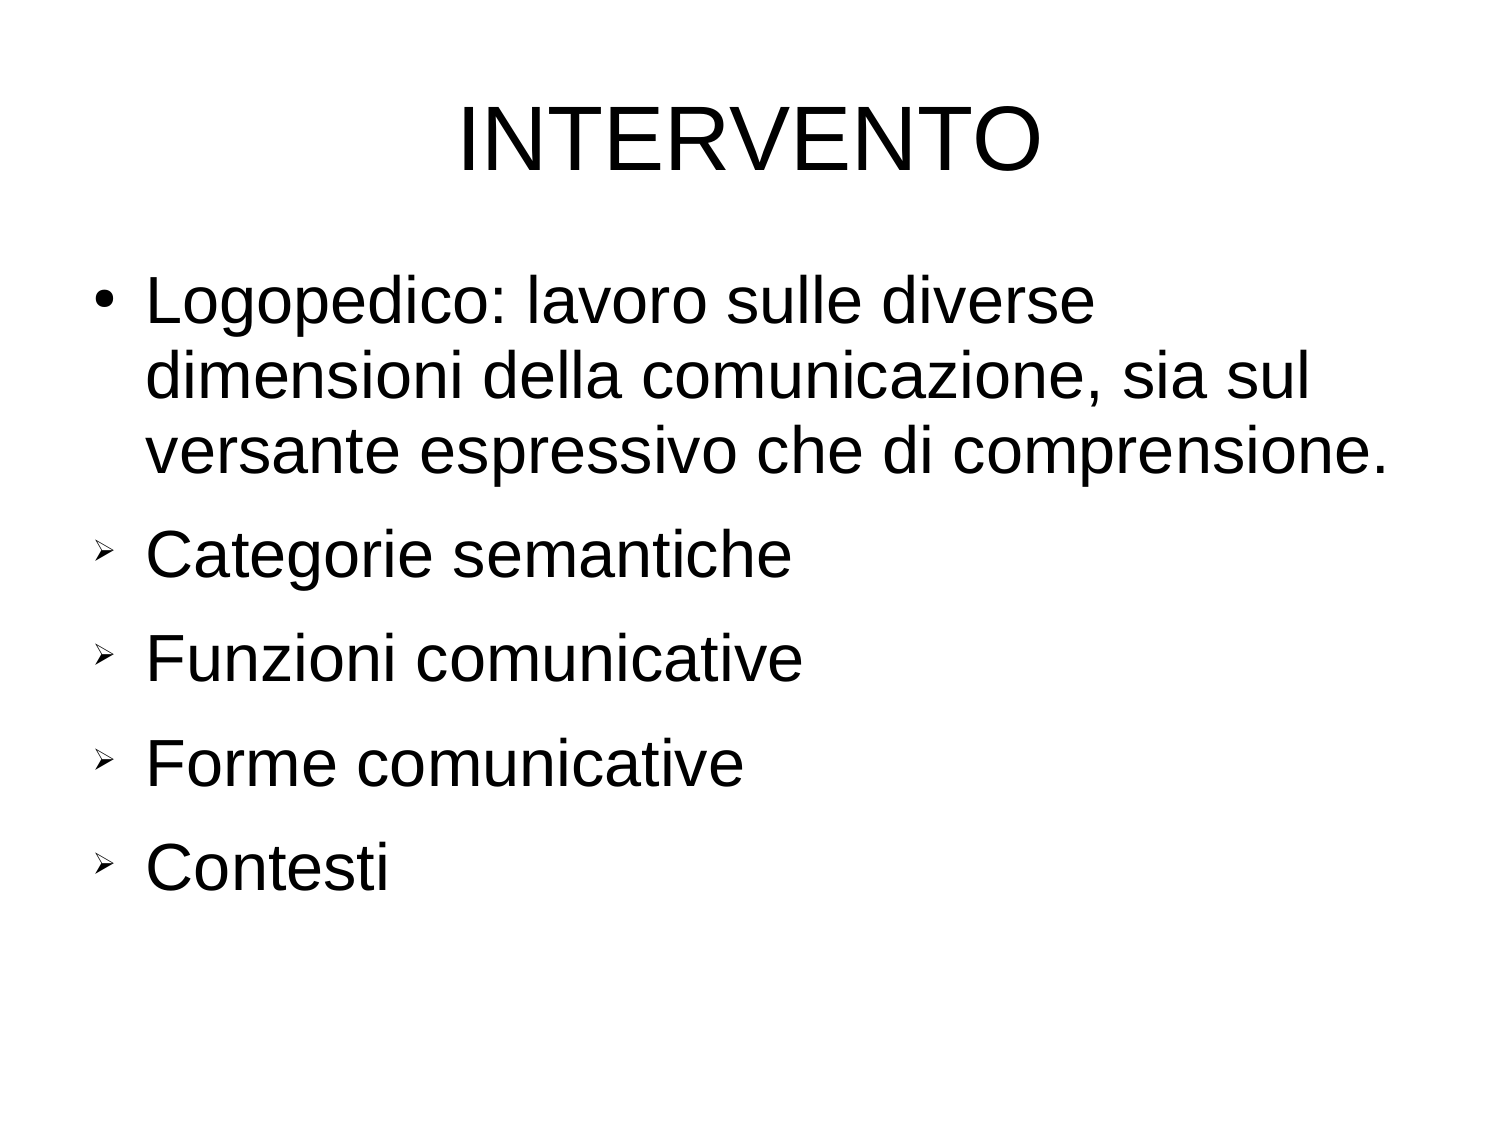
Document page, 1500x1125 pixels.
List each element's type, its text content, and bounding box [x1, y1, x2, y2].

title INTERVENTO [75, 44, 1425, 233]
list Logopedico: lavoro sulle diverse dimensioni della comunicazione, sia sul versante espressivo che di comprensione. Categorie semantiche Funzioni comunicative Forme comunicative Contesti [75, 263, 1425, 1010]
